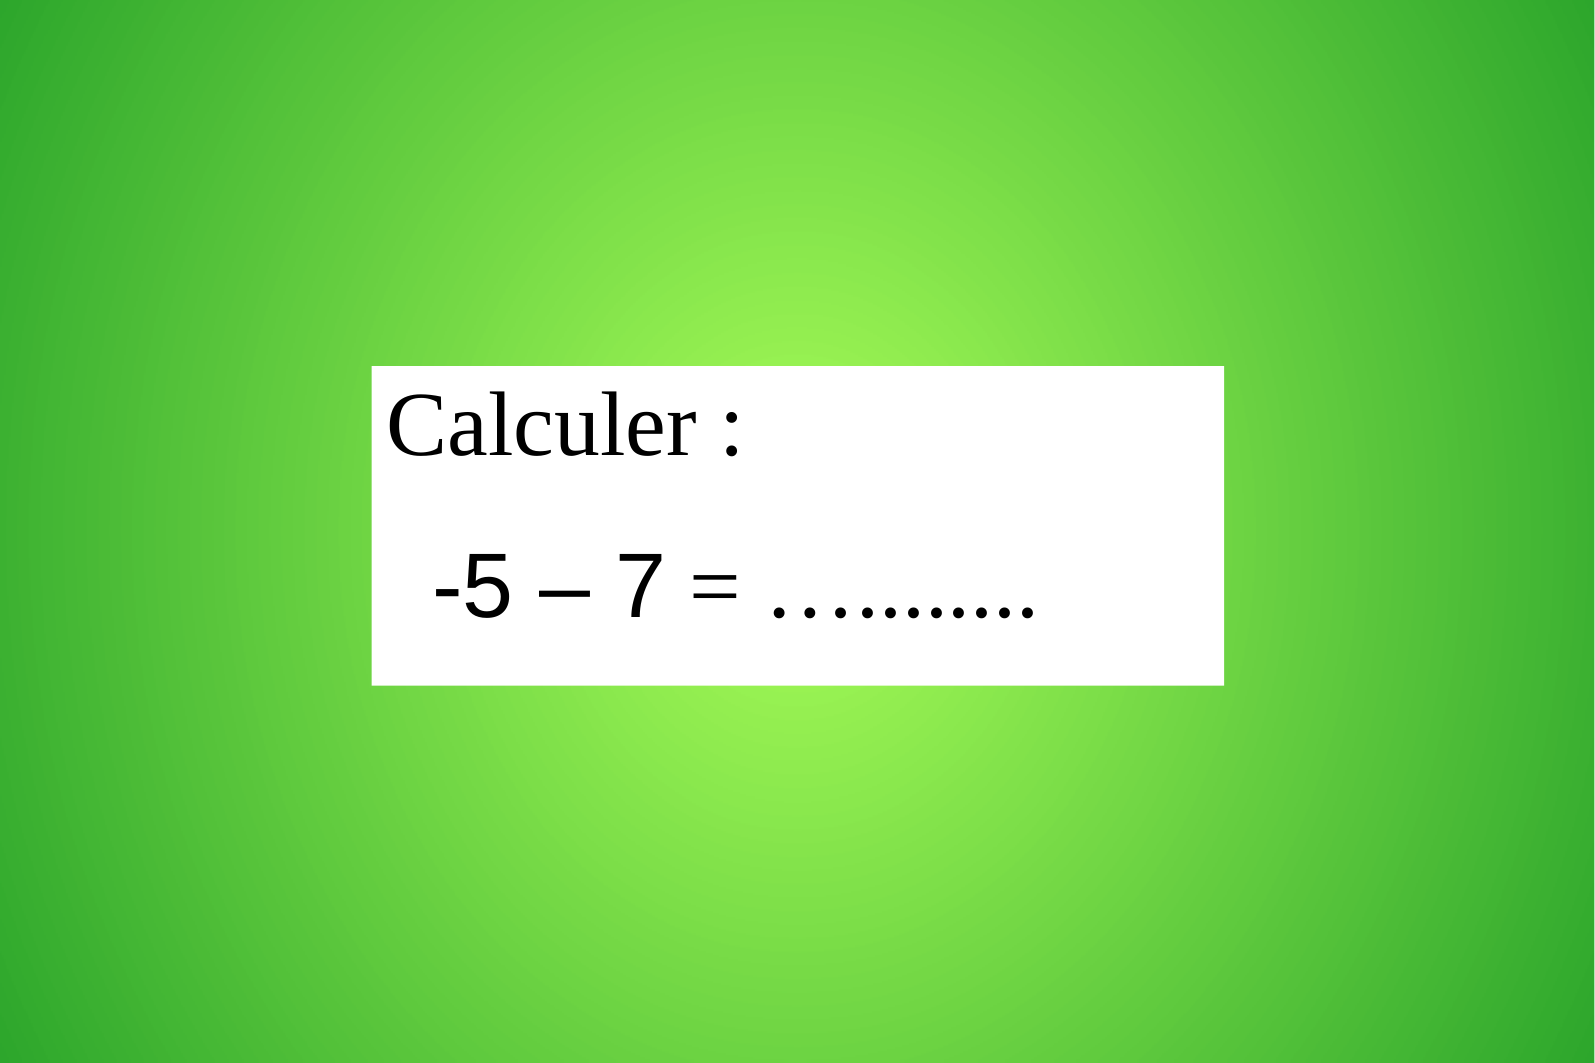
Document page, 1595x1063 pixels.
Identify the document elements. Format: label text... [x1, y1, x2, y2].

text_box Calculer : -5 – 7 = …........ [371, 366, 1225, 686]
picture [0, 0, 1595, 1063]
